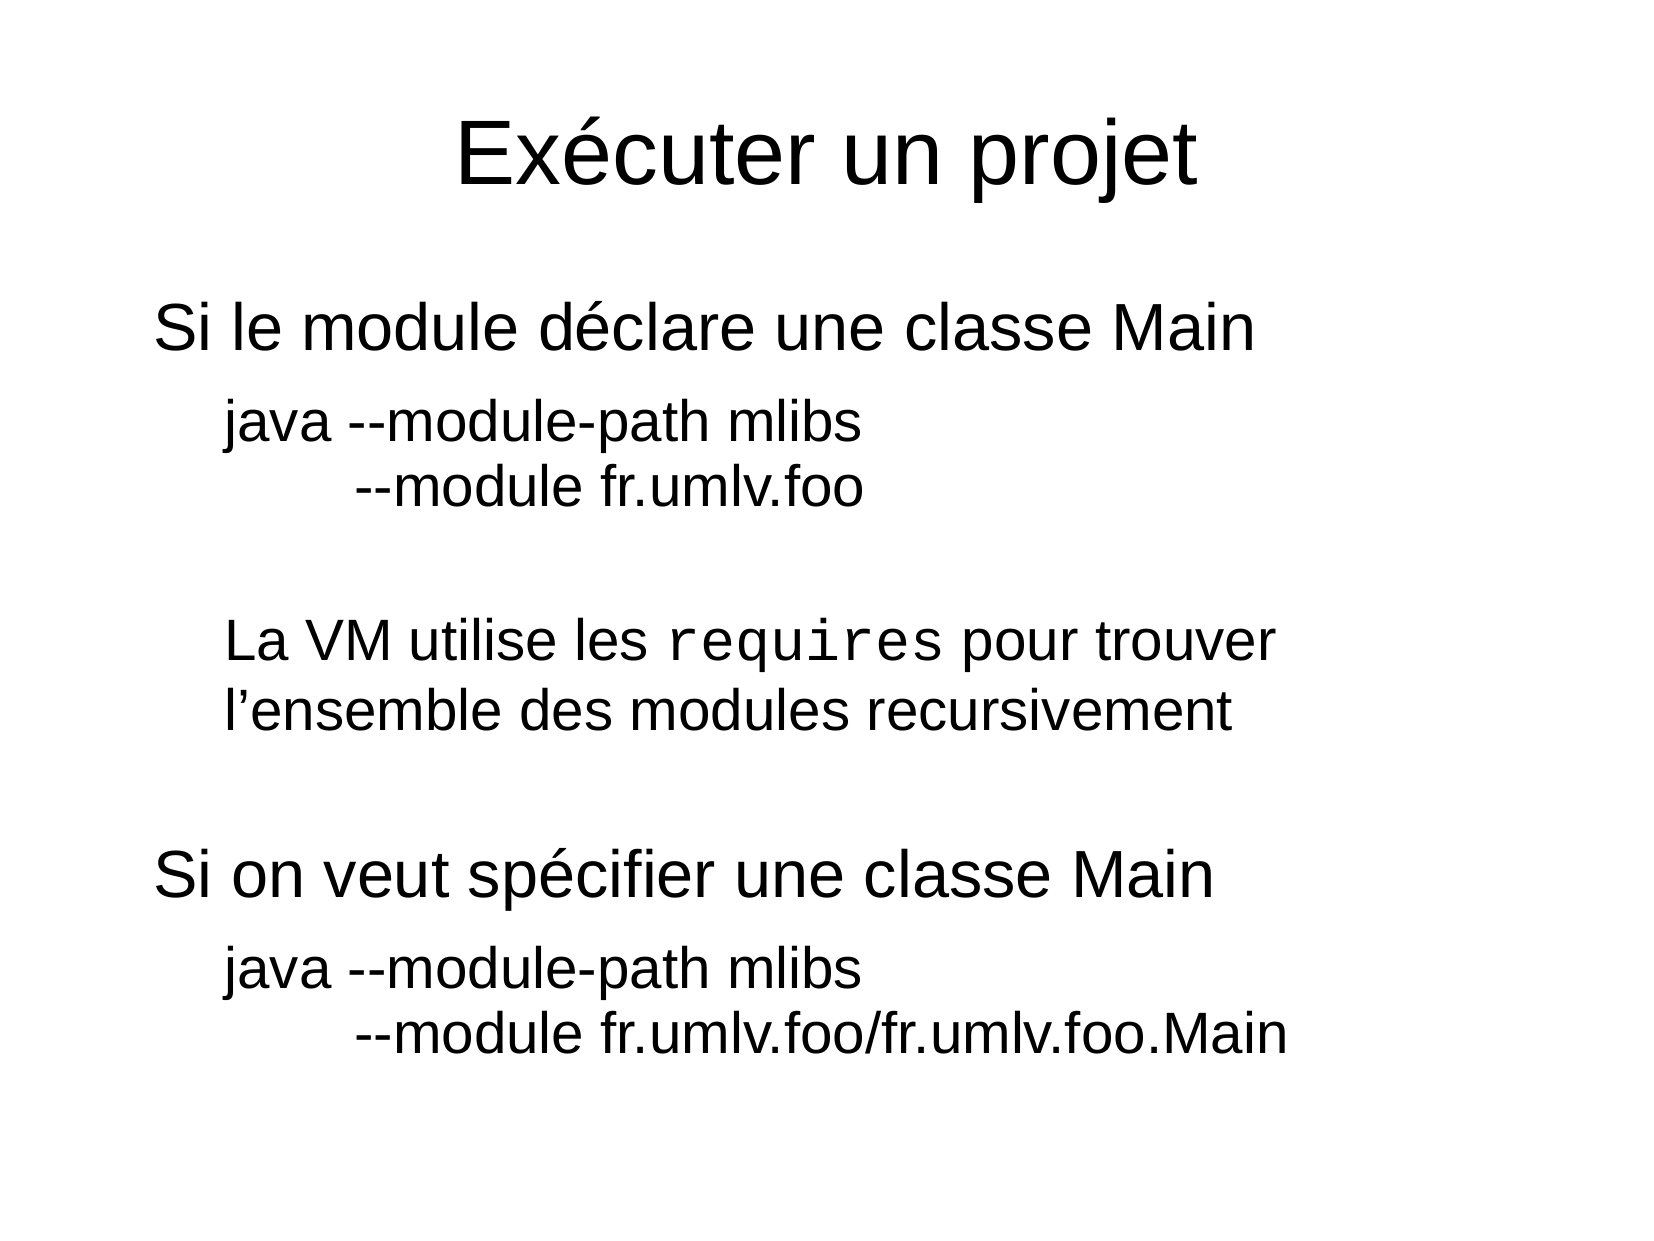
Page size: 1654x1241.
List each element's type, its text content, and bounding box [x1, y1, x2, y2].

title Exécuter un projet [82, 49, 1571, 257]
list Si le module déclare une classe Main java --module-path mlibs --module fr.umlv.foo La VM utilise les requires pour trouver l’ensemble des modules recursivement Si on veut spécifier une classe Main java --module-path mlibs --module fr.umlv.foo/fr.umlv.foo.Main [82, 290, 1571, 1081]
